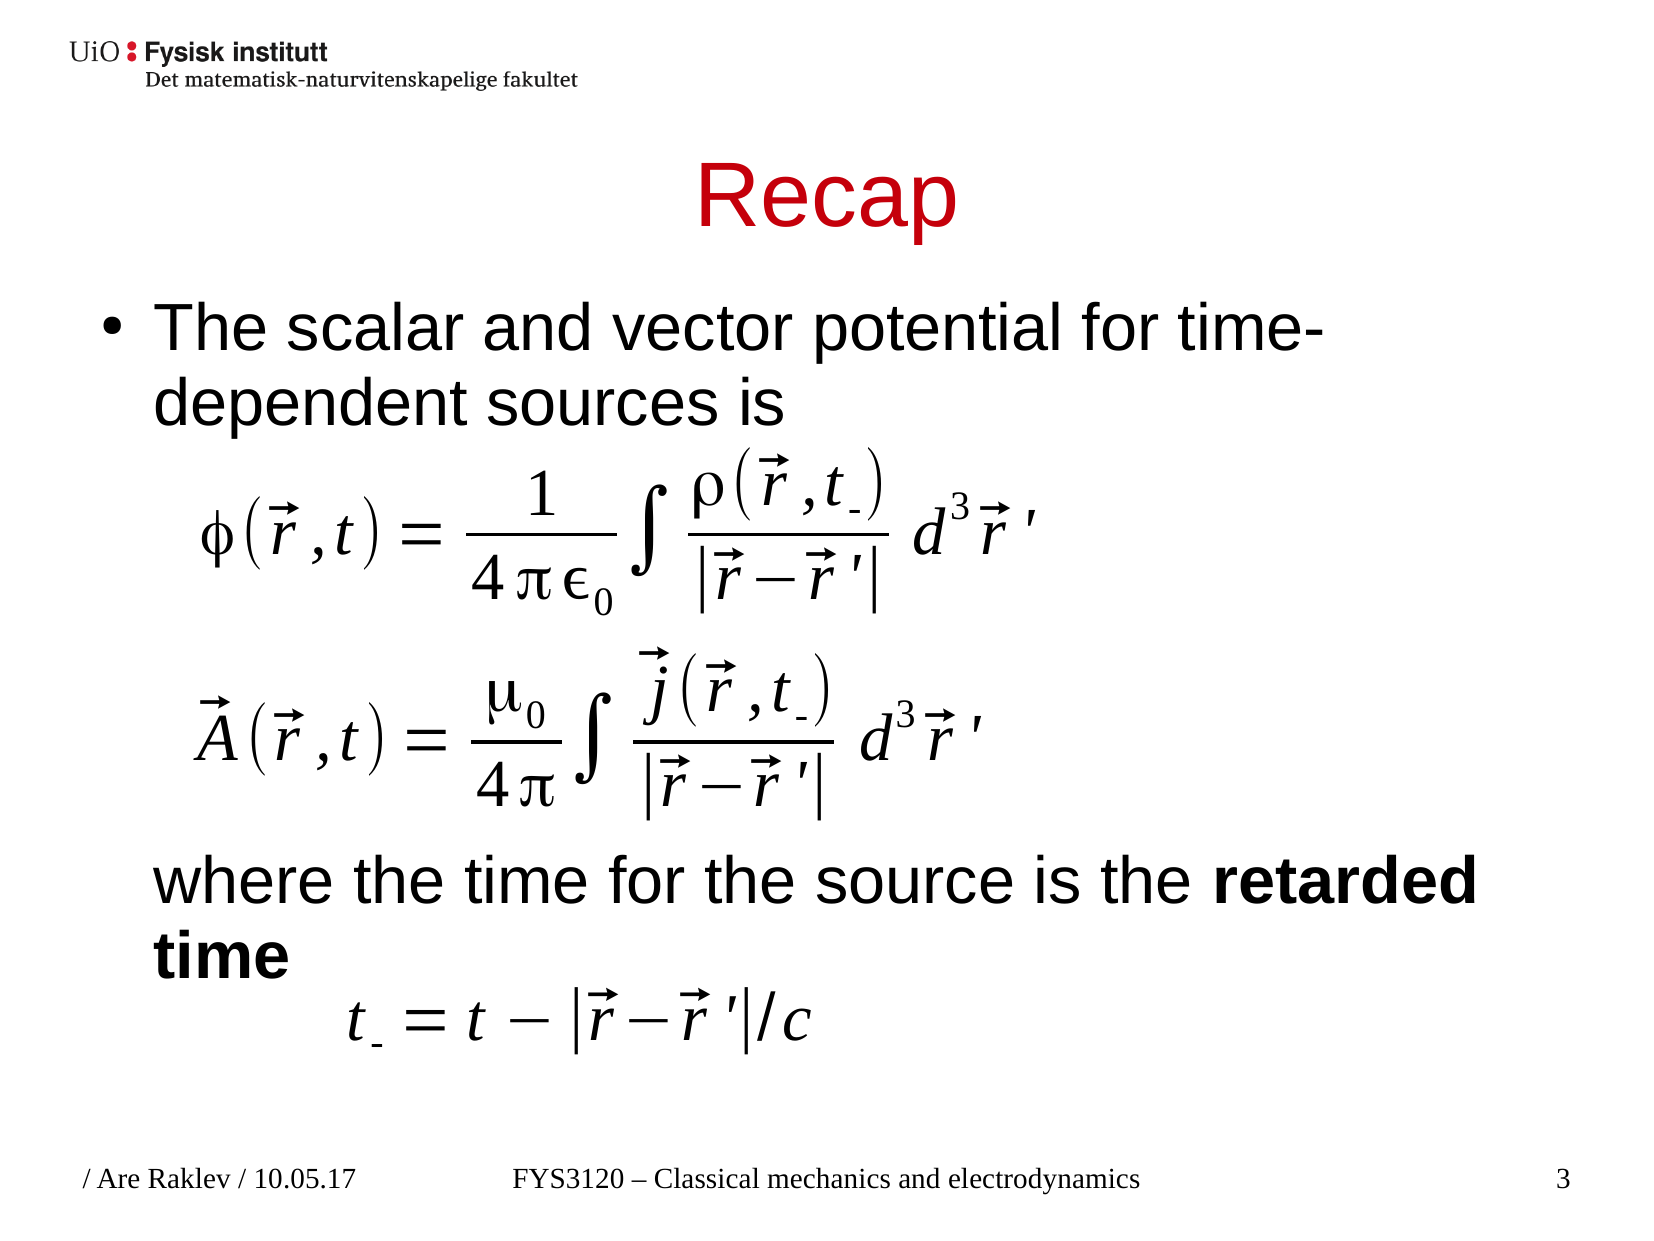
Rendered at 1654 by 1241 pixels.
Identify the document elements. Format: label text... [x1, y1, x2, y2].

list The scalar and vector potential for time-dependent sources is where the time for the source is the retarded time [82, 290, 1571, 1147]
chart [184, 644, 991, 825]
picture [68, 37, 581, 93]
title Recap [82, 90, 1571, 290]
chart [193, 444, 1045, 624]
chart [341, 980, 821, 1064]
